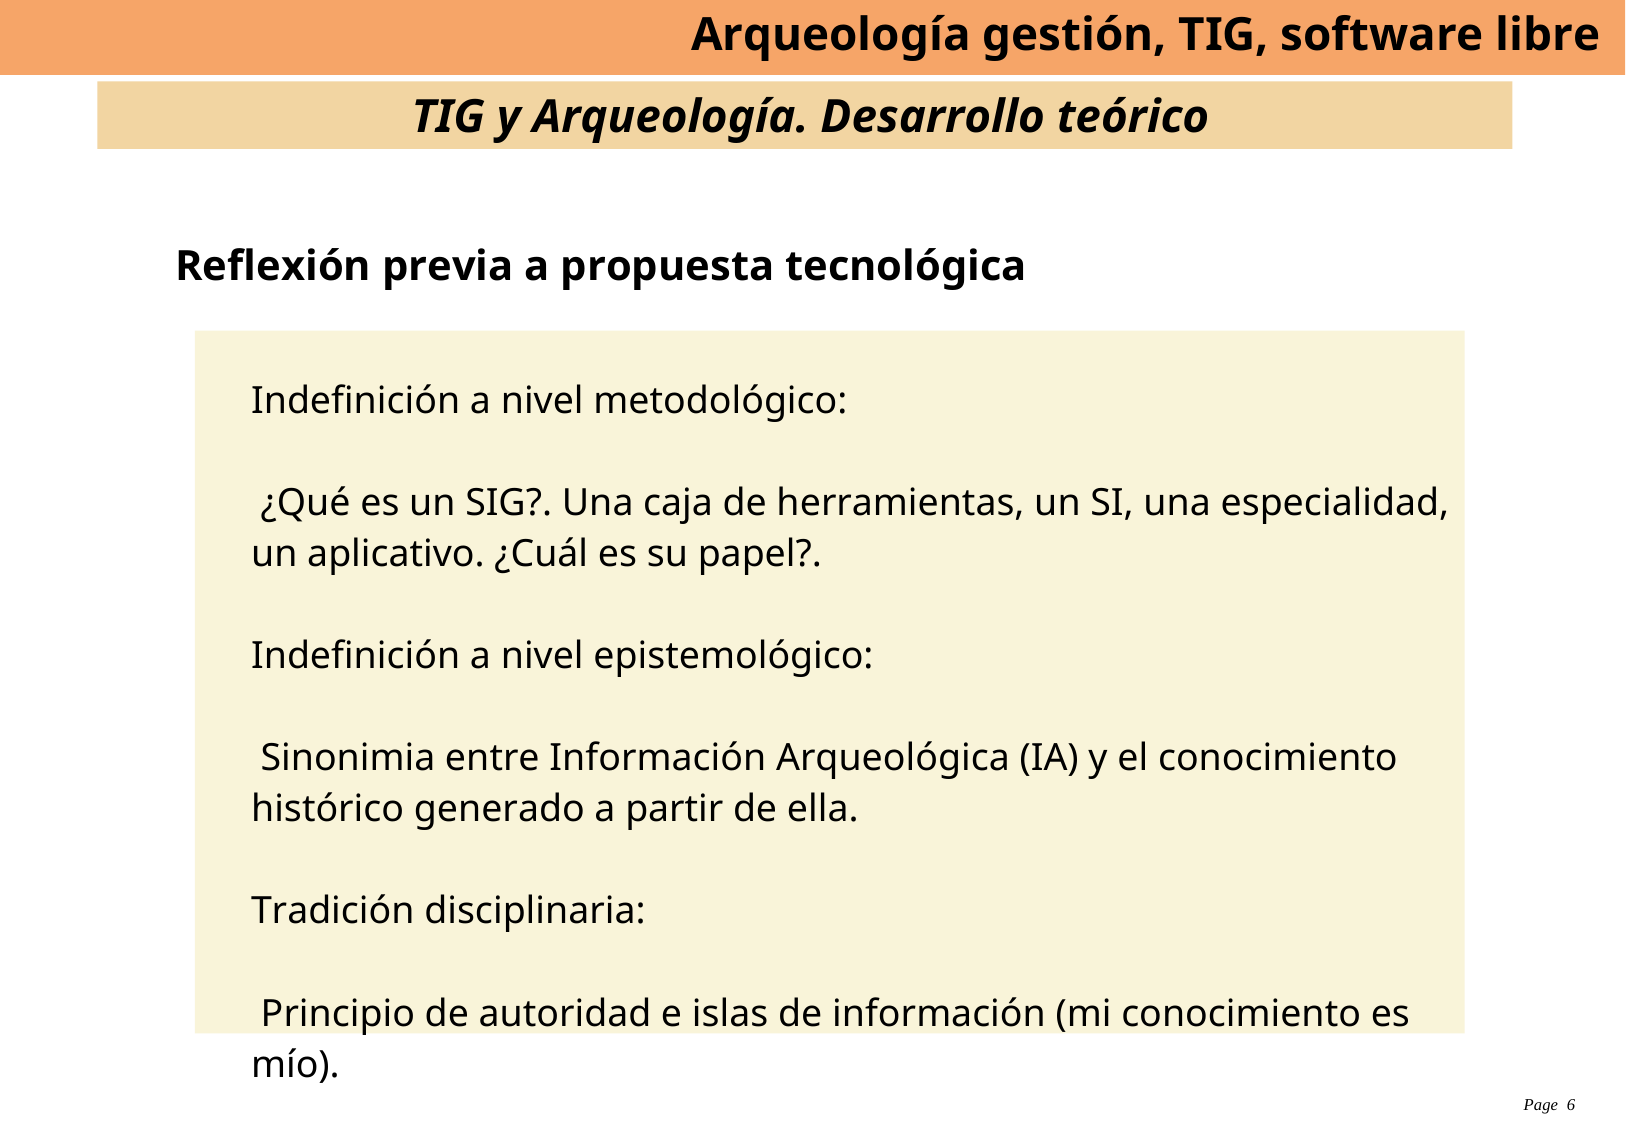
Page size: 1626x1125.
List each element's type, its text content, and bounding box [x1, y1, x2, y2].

text_box TIG y Arqueología. Desarrollo teórico [97, 81, 1513, 149]
text_box Indefinición a nivel metodológico: ¿Qué es un SIG?. Una caja de herramientas, un SI, una especialidad, un aplicativo. ¿Cuál es su papel?. Indefinición a nivel epistemológico: Sinonimia entre Información Arqueológica (IA) y el conocimiento histórico generado a partir de ella. Tradición disciplinaria: Principio de autoridad e islas de información (mi conocimiento es mío). [238, 367, 1471, 1095]
text_box Arqueología gestión, TIG, software libre [600, 0, 1616, 73]
text_box Reflexión previa a propuesta tecnológica [162, 212, 1359, 300]
text_box [194, 330, 1465, 1034]
text_box [0, 0, 1626, 75]
